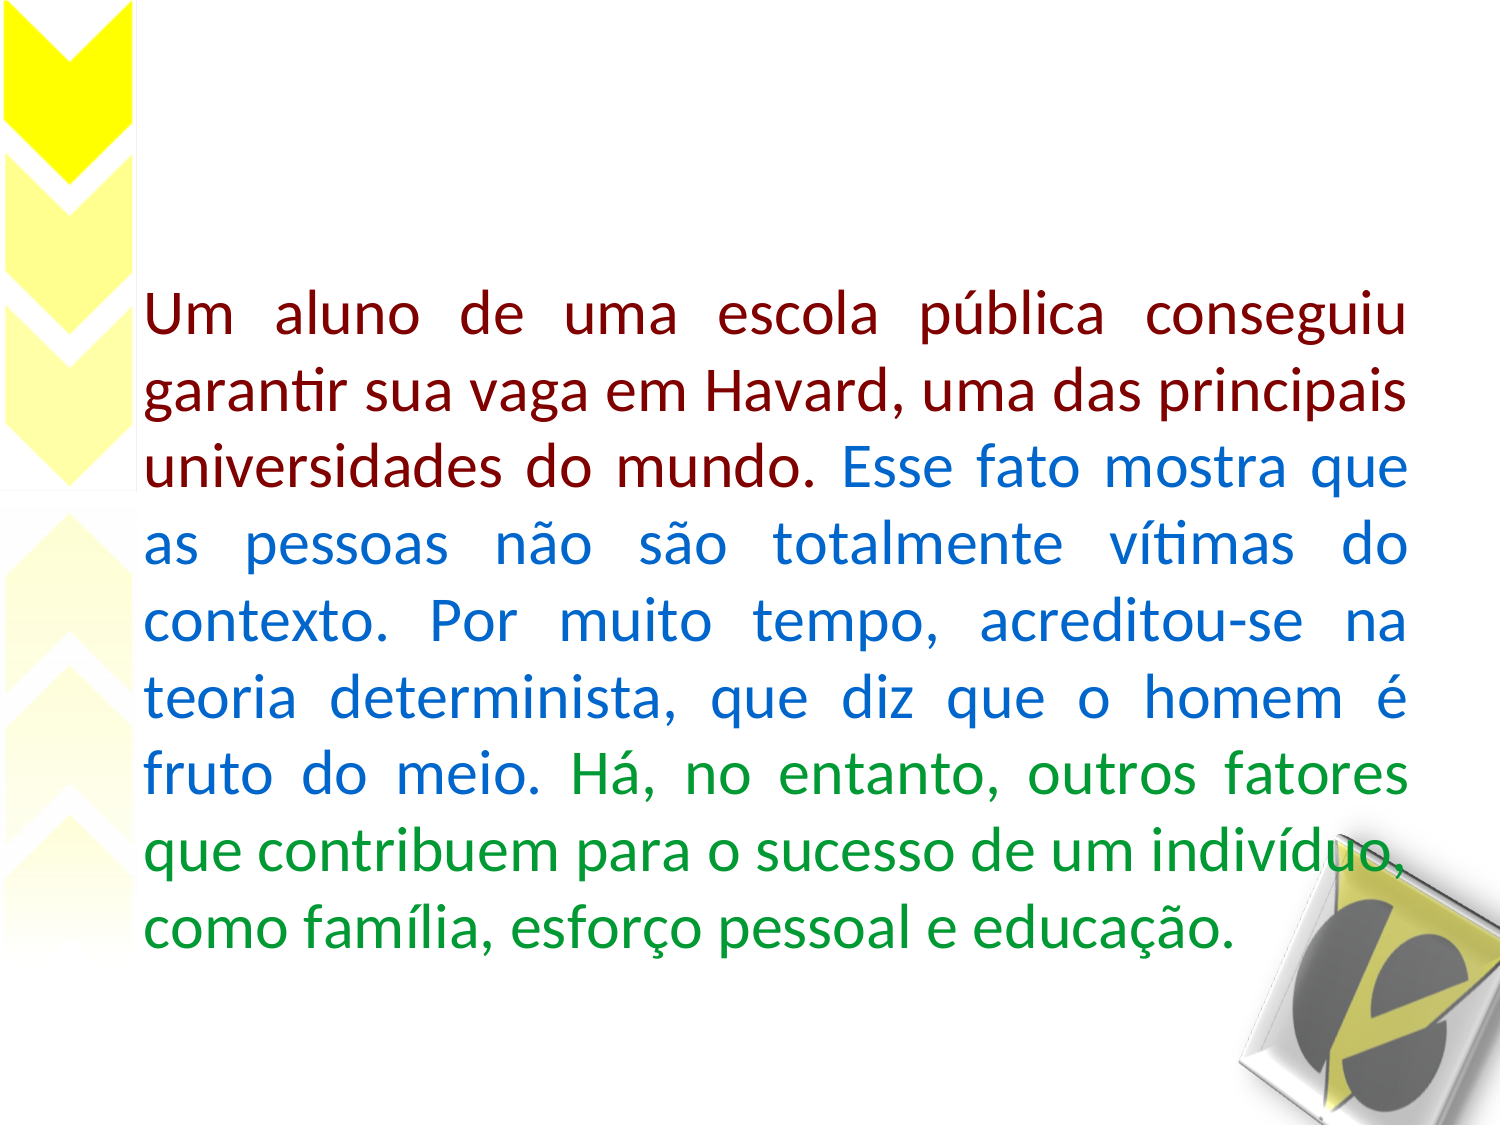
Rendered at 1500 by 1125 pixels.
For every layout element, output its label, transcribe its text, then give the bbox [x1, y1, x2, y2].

picture [0, 0, 140, 1003]
picture [1194, 786, 1500, 1125]
list Um aluno de uma escola pública conseguiu garantir sua vaga em Havard, uma das principais universidades do mundo. Esse fato mostra que as pessoas não são totalmente vítimas do contexto. Por muito tempo, acreditou-se na teoria determinista, que diz que o homem é fruto do meio. Há, no entanto, outros fatores que contribuem para o sucesso de um indivíduo, como família, esforço pessoal e educação. [75, 262, 1426, 1005]
